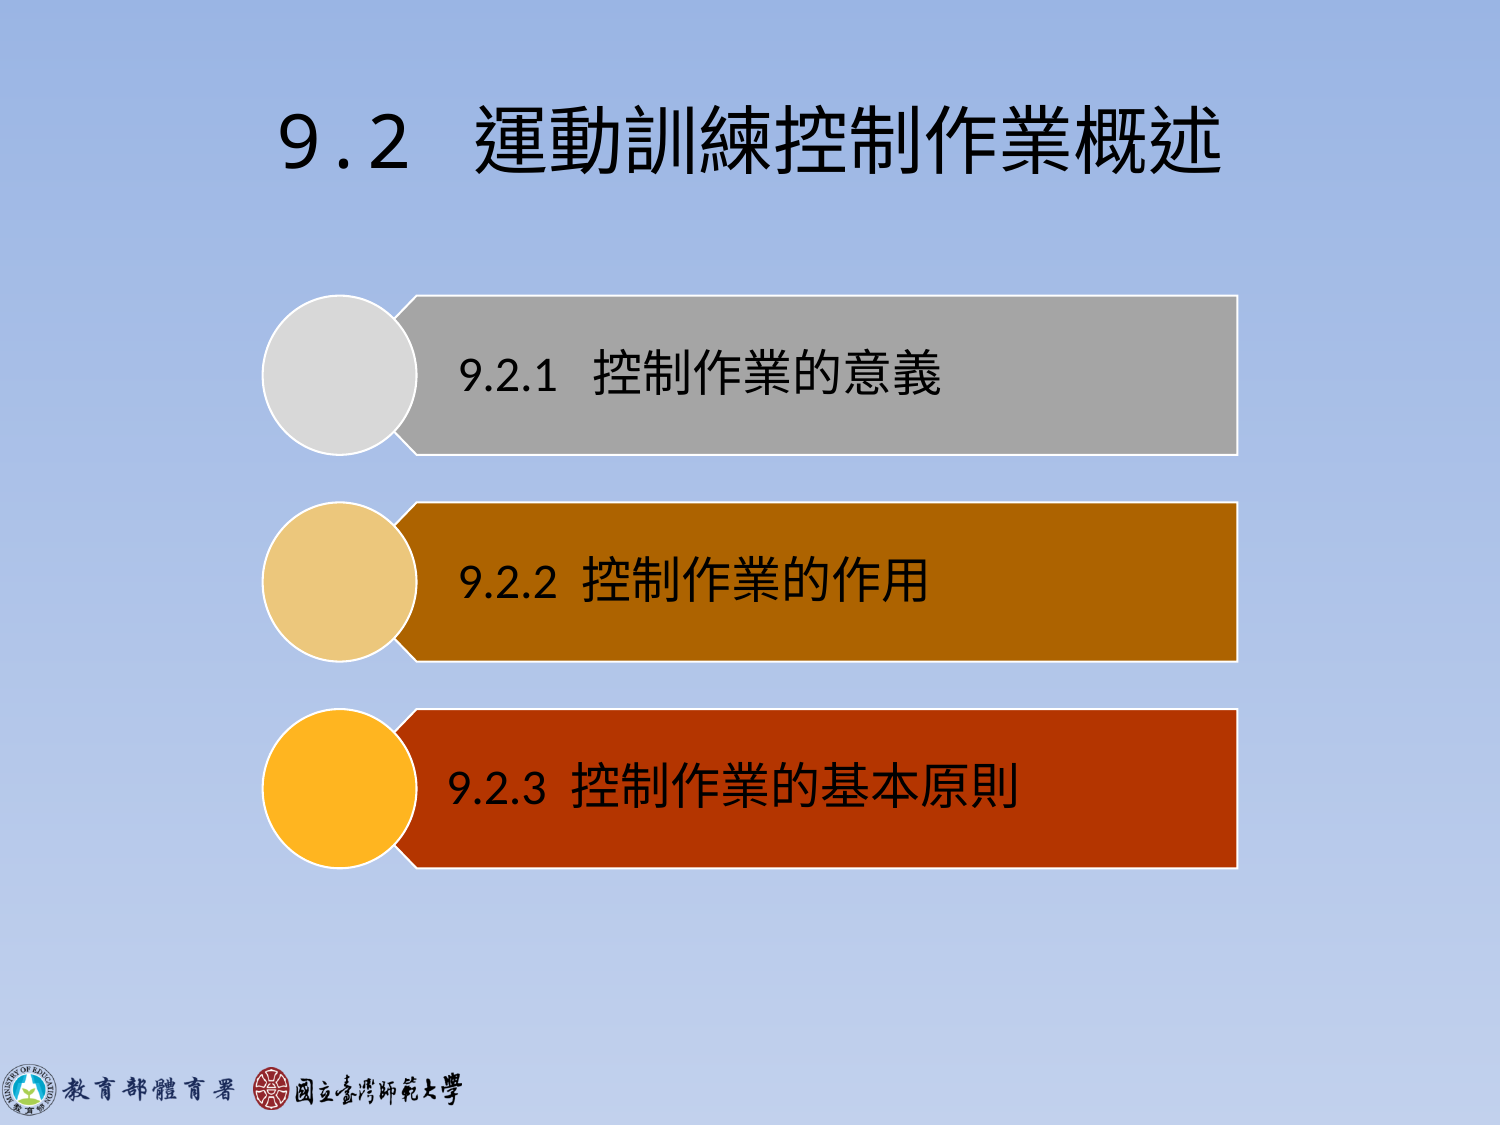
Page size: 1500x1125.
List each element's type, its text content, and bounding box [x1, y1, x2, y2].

text_box 9.2.3 控制作業的基本原則 [394, 709, 1238, 869]
text_box [262, 295, 417, 455]
text_box [262, 502, 417, 662]
title 9.2 運動訓練控制作業概述 [75, 45, 1426, 233]
text_box 9.2.1 控制作業的意義 [394, 295, 1238, 455]
text_box 9.2.2 控制作業的作用 [394, 502, 1238, 662]
text_box [262, 709, 417, 869]
